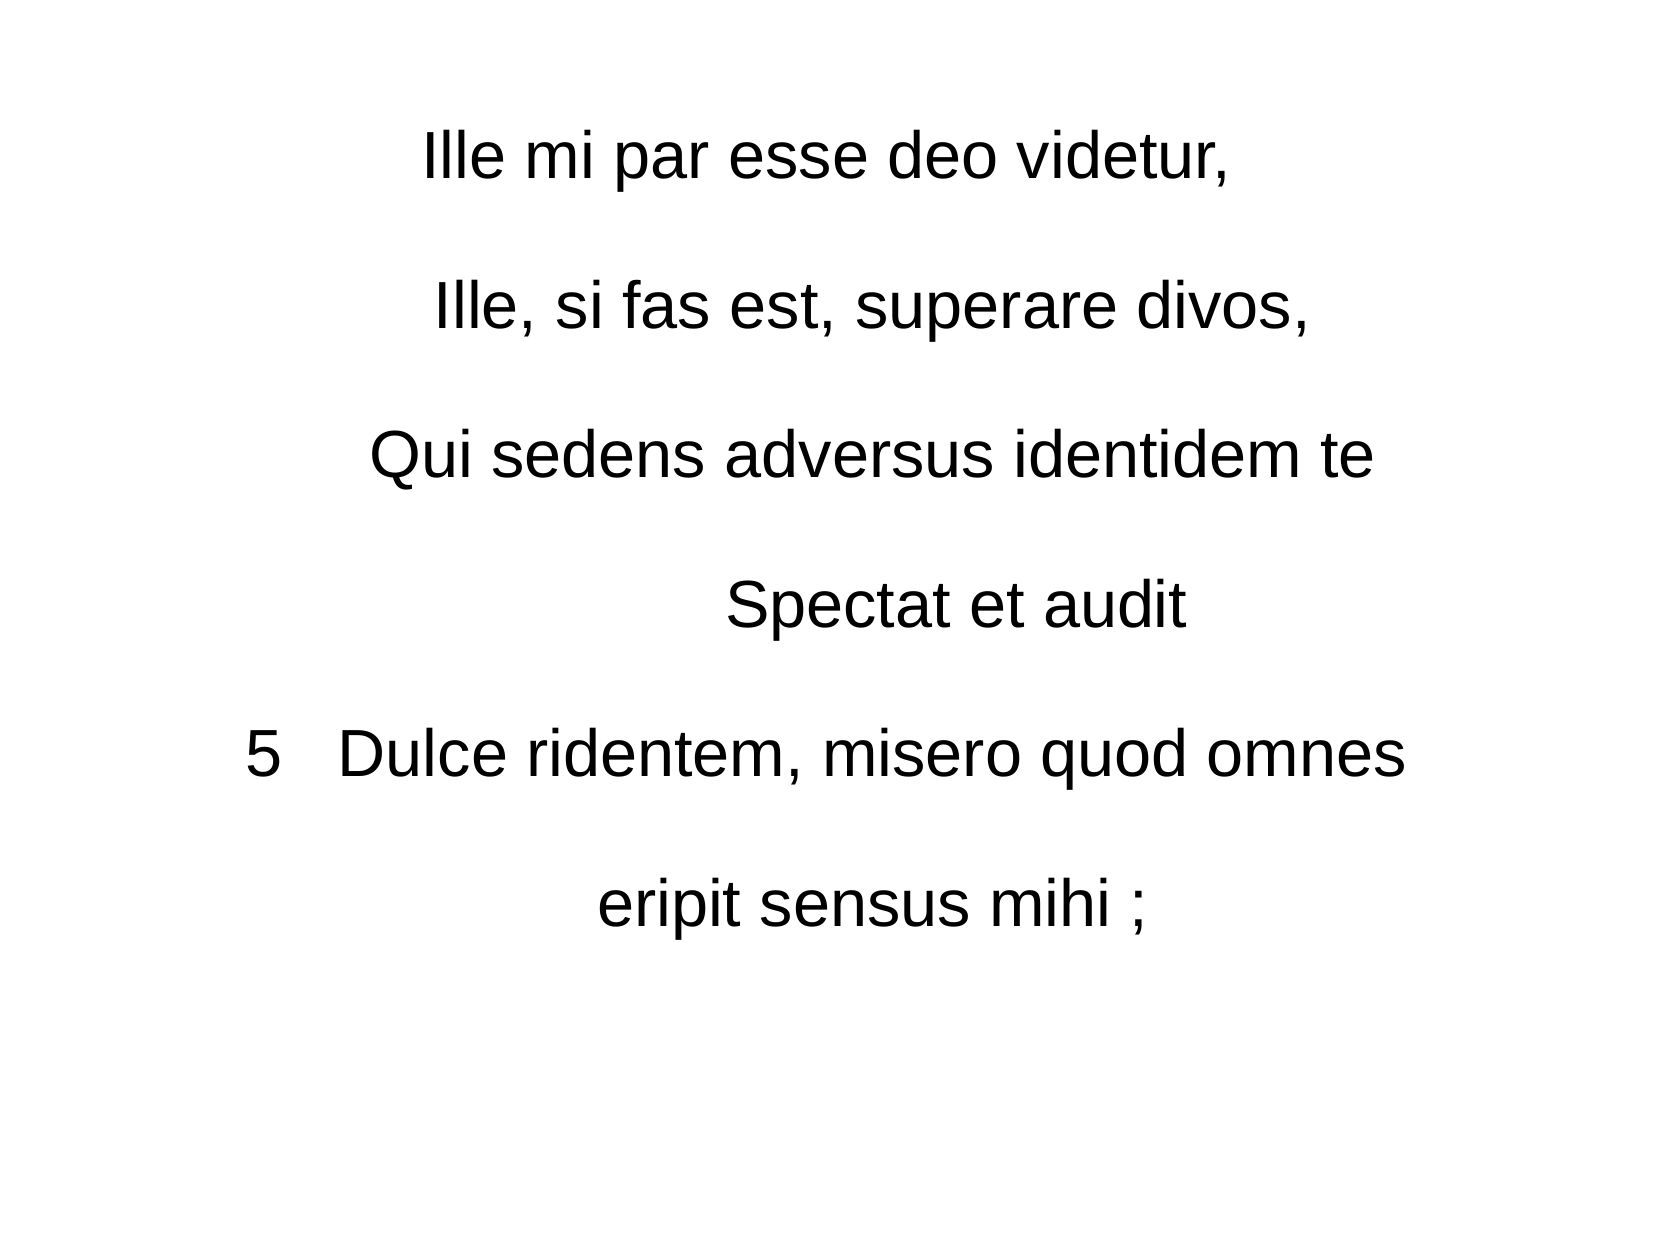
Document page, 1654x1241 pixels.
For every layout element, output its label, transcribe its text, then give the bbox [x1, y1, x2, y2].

subtitle Ille mi par esse deo videtur, Ille, si fas est, superare divos, Qui sedens adversus identidem te Spectat et audit 5 Dulce ridentem, misero quod omnes eripit sensus mihi ; [82, 49, 1571, 1010]
